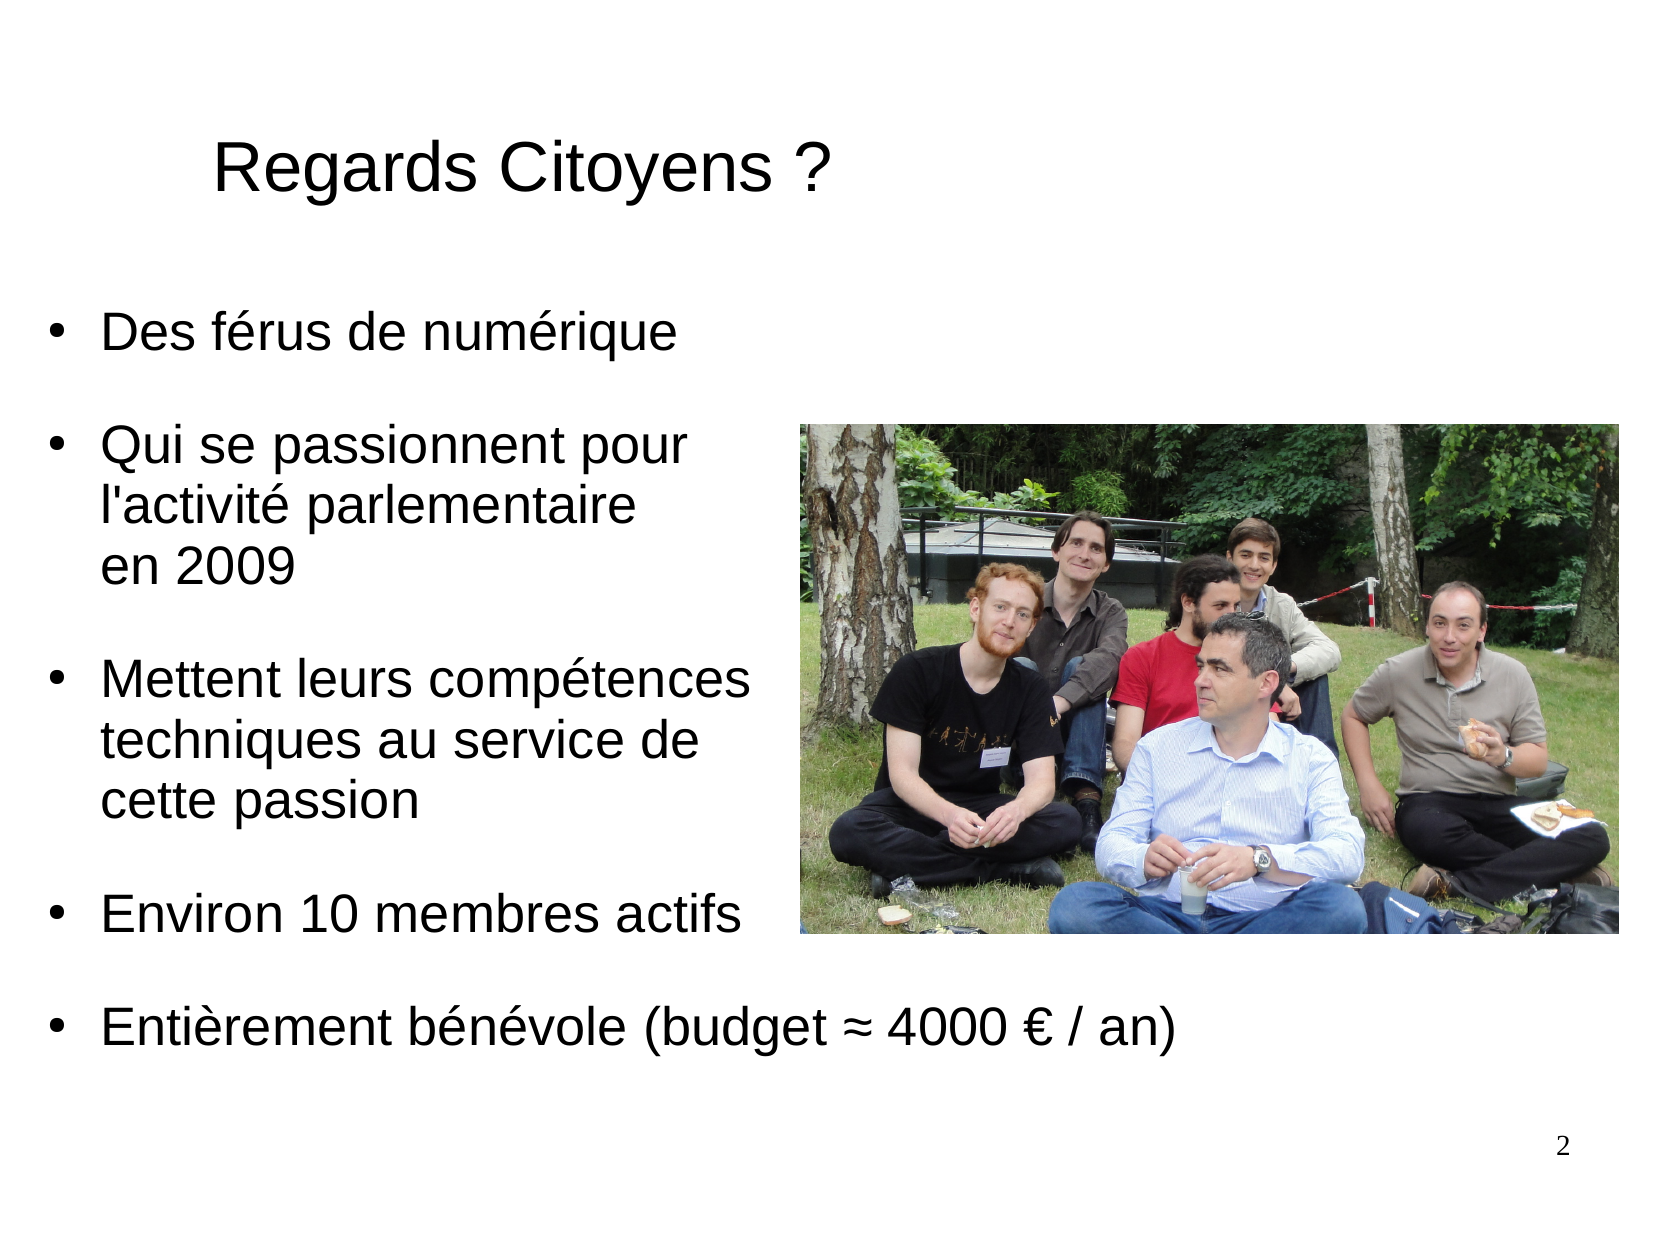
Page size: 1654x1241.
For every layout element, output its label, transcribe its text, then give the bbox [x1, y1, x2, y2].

list Des férus de numérique Qui se passionnent pour l'activité parlementaire en 2009 Mettent leurs compétences techniques au service de cette passion Environ 10 membres actifs Entièrement bénévole (budget ≈ 4000 € / an) [29, 301, 1271, 1120]
title Regards Citoyens ? [212, 70, 1565, 264]
picture [800, 424, 1619, 934]
